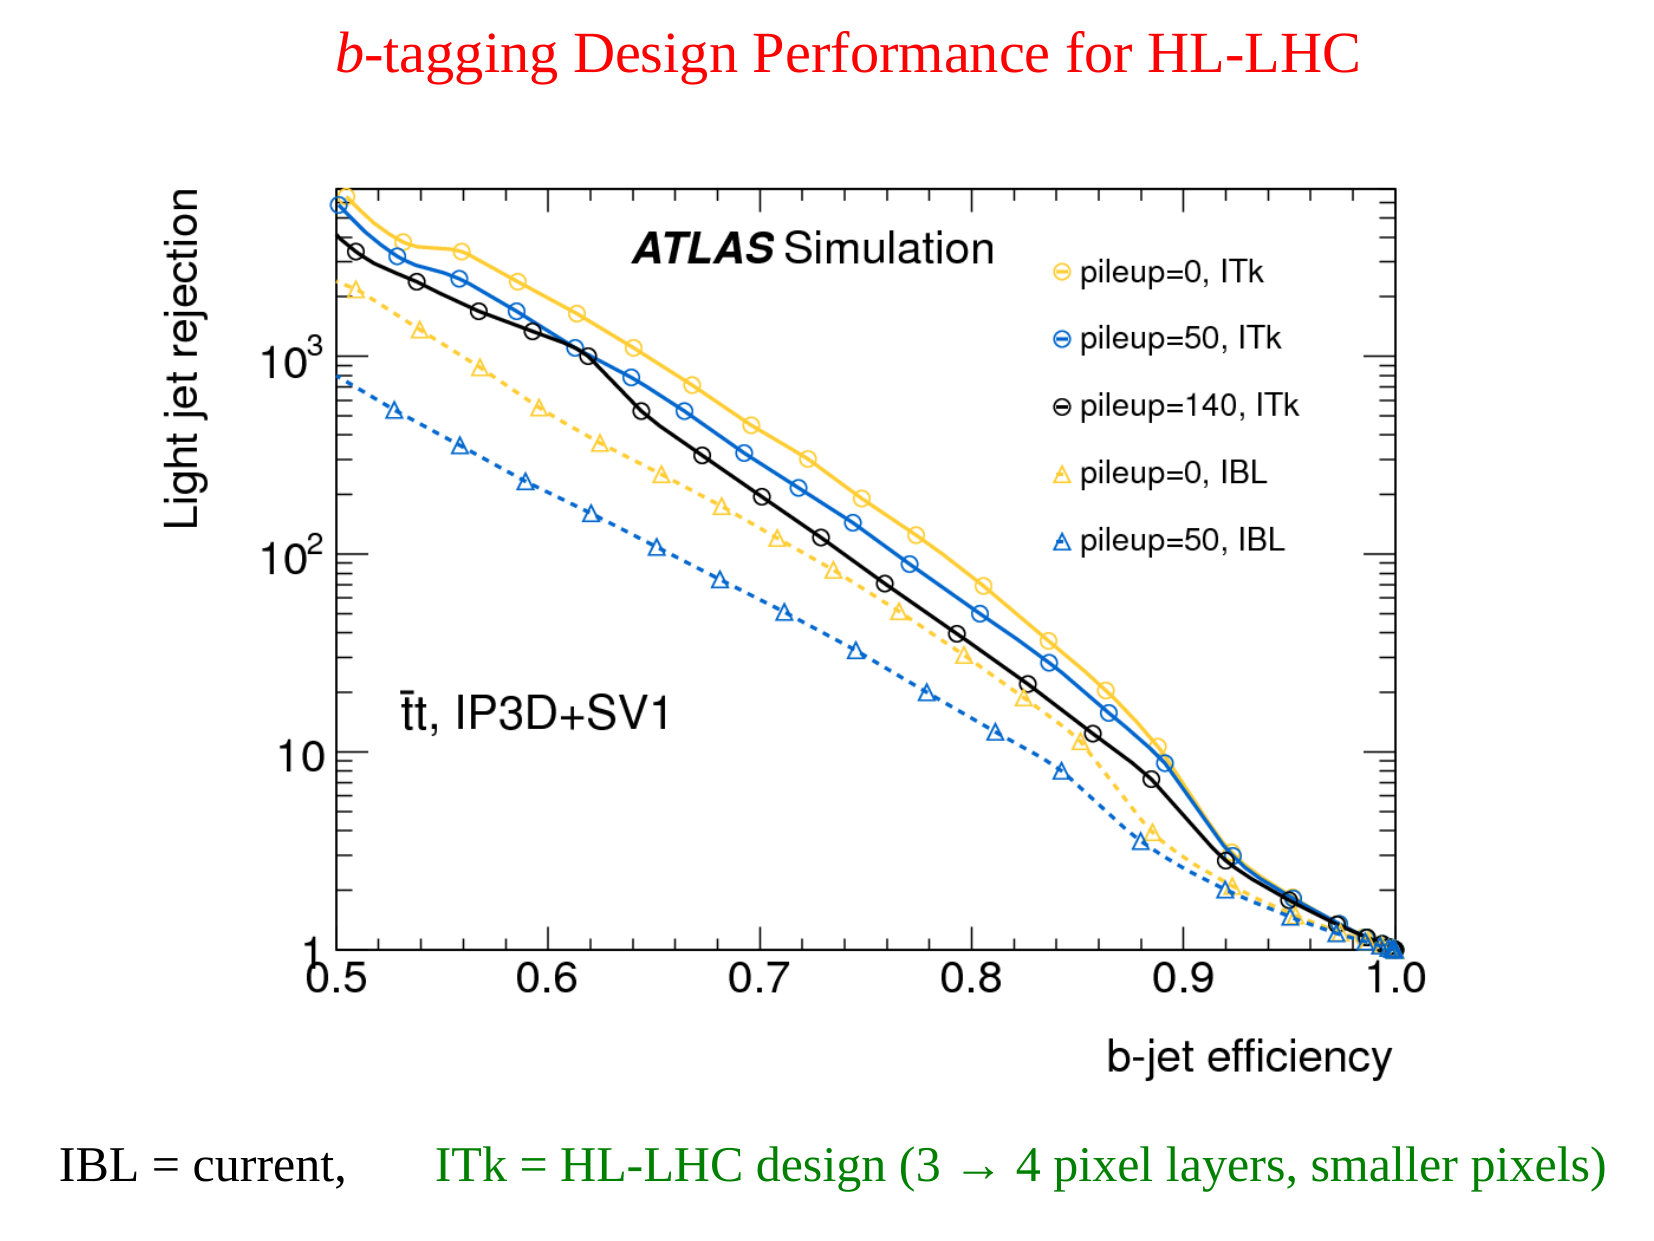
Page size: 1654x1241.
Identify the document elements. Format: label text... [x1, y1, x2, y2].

text_box b-tagging Design Performance for HL-LHC [335, 20, 1378, 96]
picture [158, 182, 1431, 1087]
text_box IBL = current, ITk = HL-LHC design (3 → 4 pixel layers, smaller pixels) [59, 1136, 1607, 1192]
